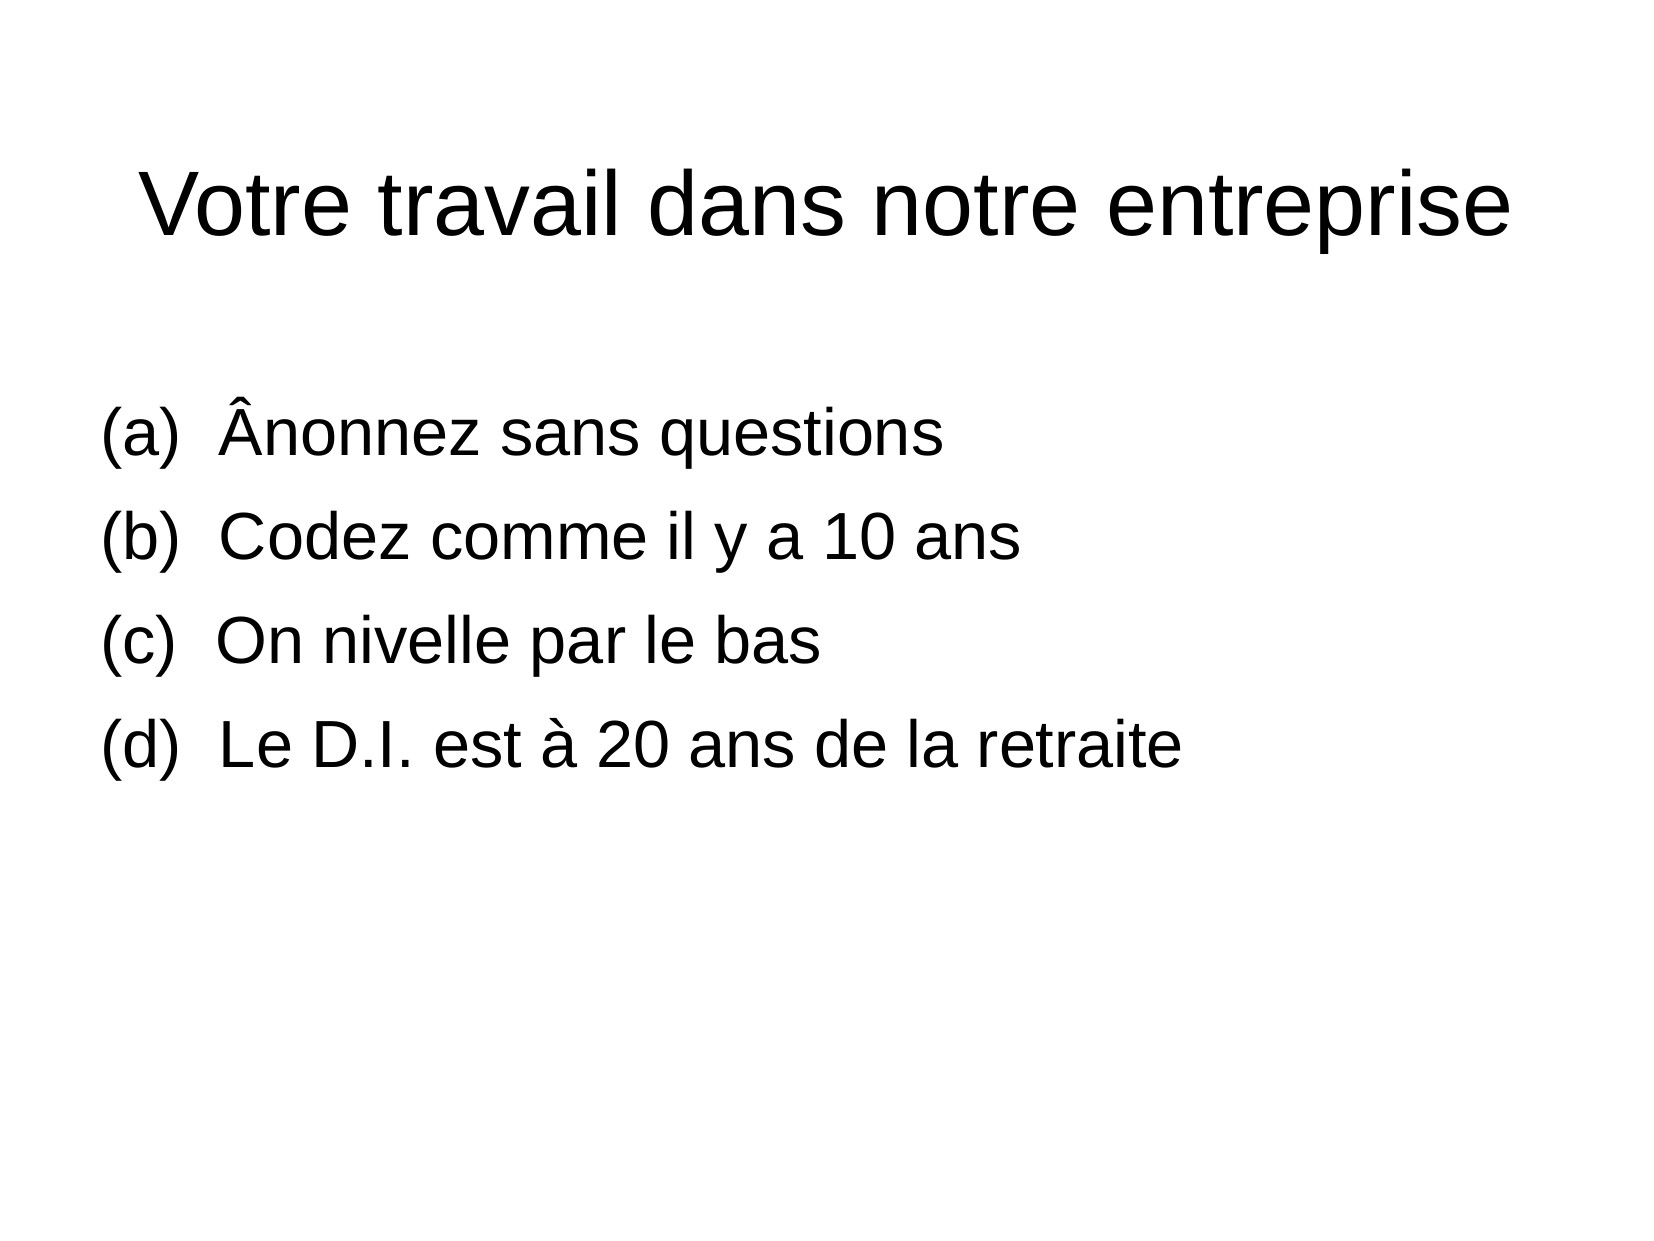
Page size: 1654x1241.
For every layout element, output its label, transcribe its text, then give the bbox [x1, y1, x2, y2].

title Votre travail dans notre entreprise [82, 49, 1571, 257]
list Ânonnez sans questions Codez comme il y a 10 ans On nivelle par le bas Le D.I. est à 20 ans de la retraite [82, 290, 1571, 1109]
